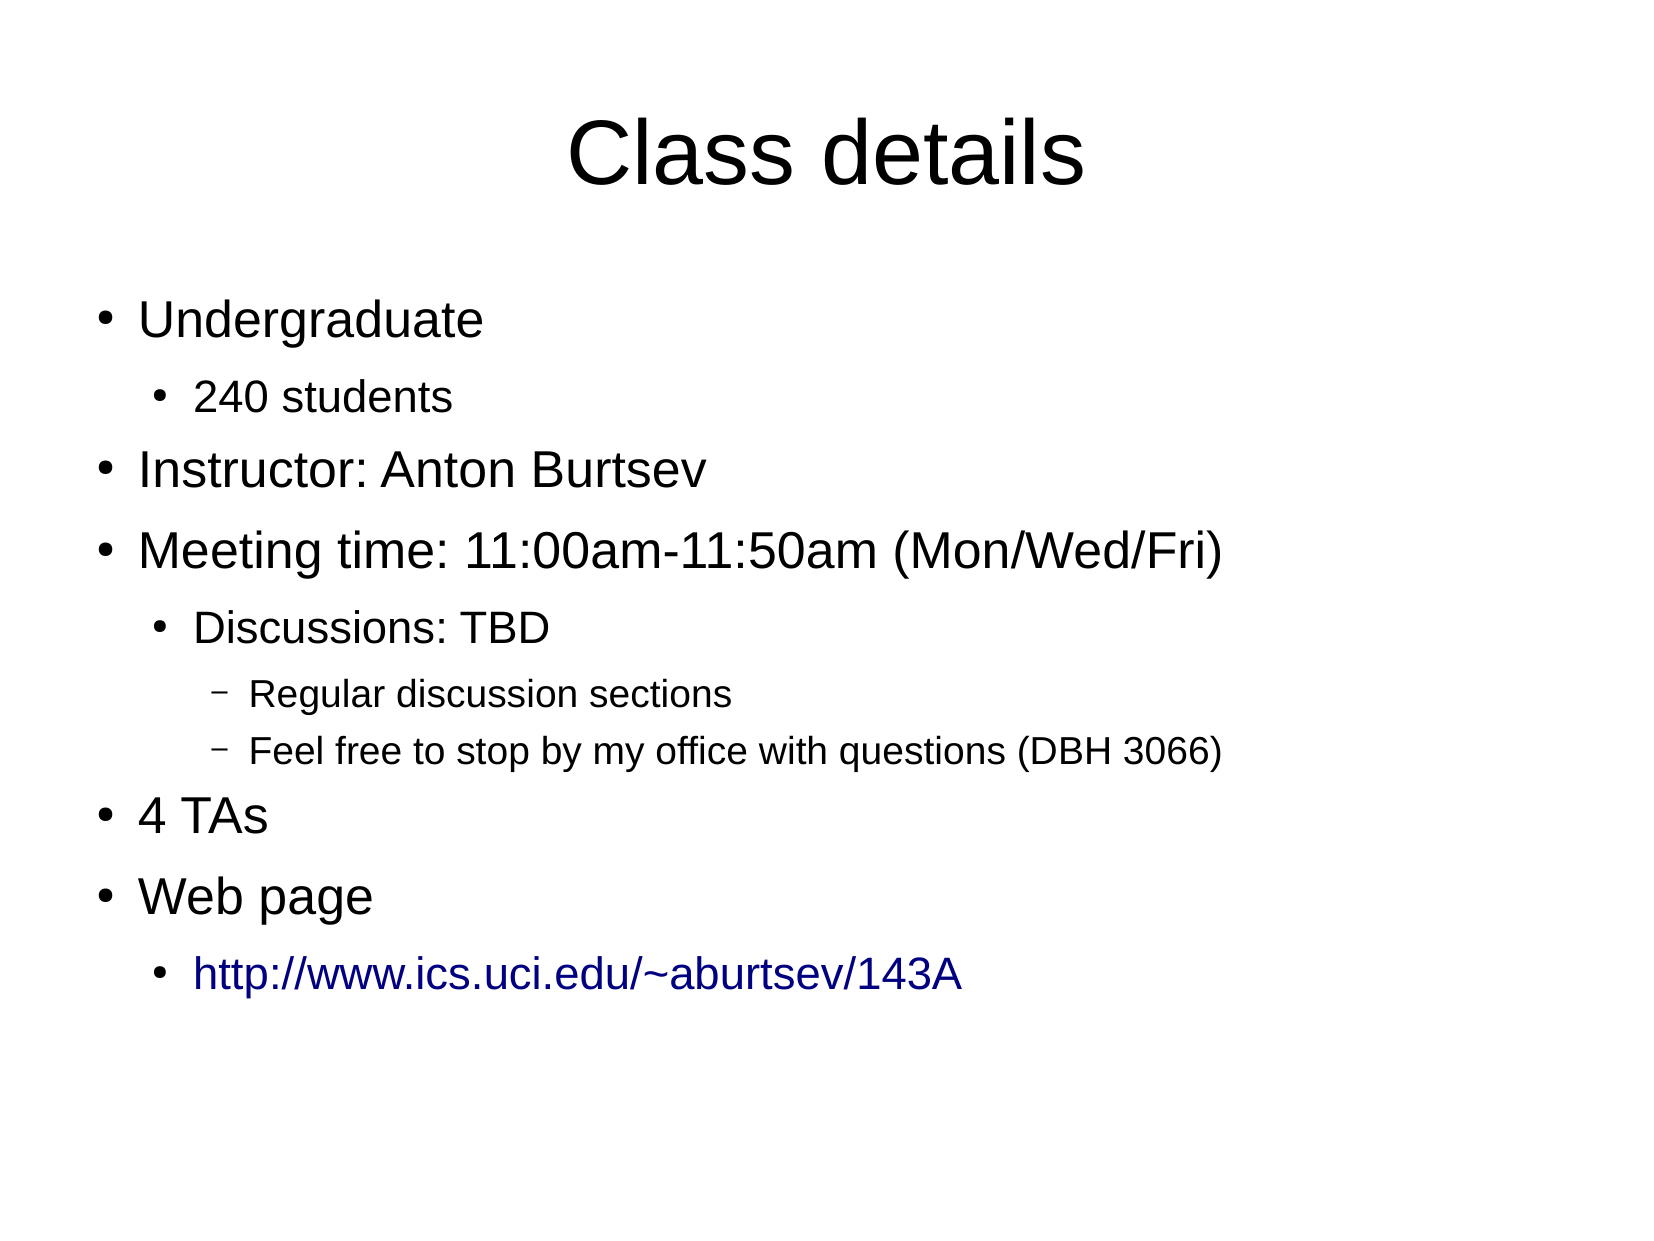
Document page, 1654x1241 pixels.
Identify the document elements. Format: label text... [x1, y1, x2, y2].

title Class details [82, 49, 1571, 257]
list Undergraduate 240 students Instructor: Anton Burtsev Meeting time: 11:00am-11:50am (Mon/Wed/Fri) Discussions: TBD Regular discussion sections Feel free to stop by my office with questions (DBH 3066) 4 TAs Web page http://www.ics.uci.edu/~aburtsev/143A [82, 290, 1571, 1010]
